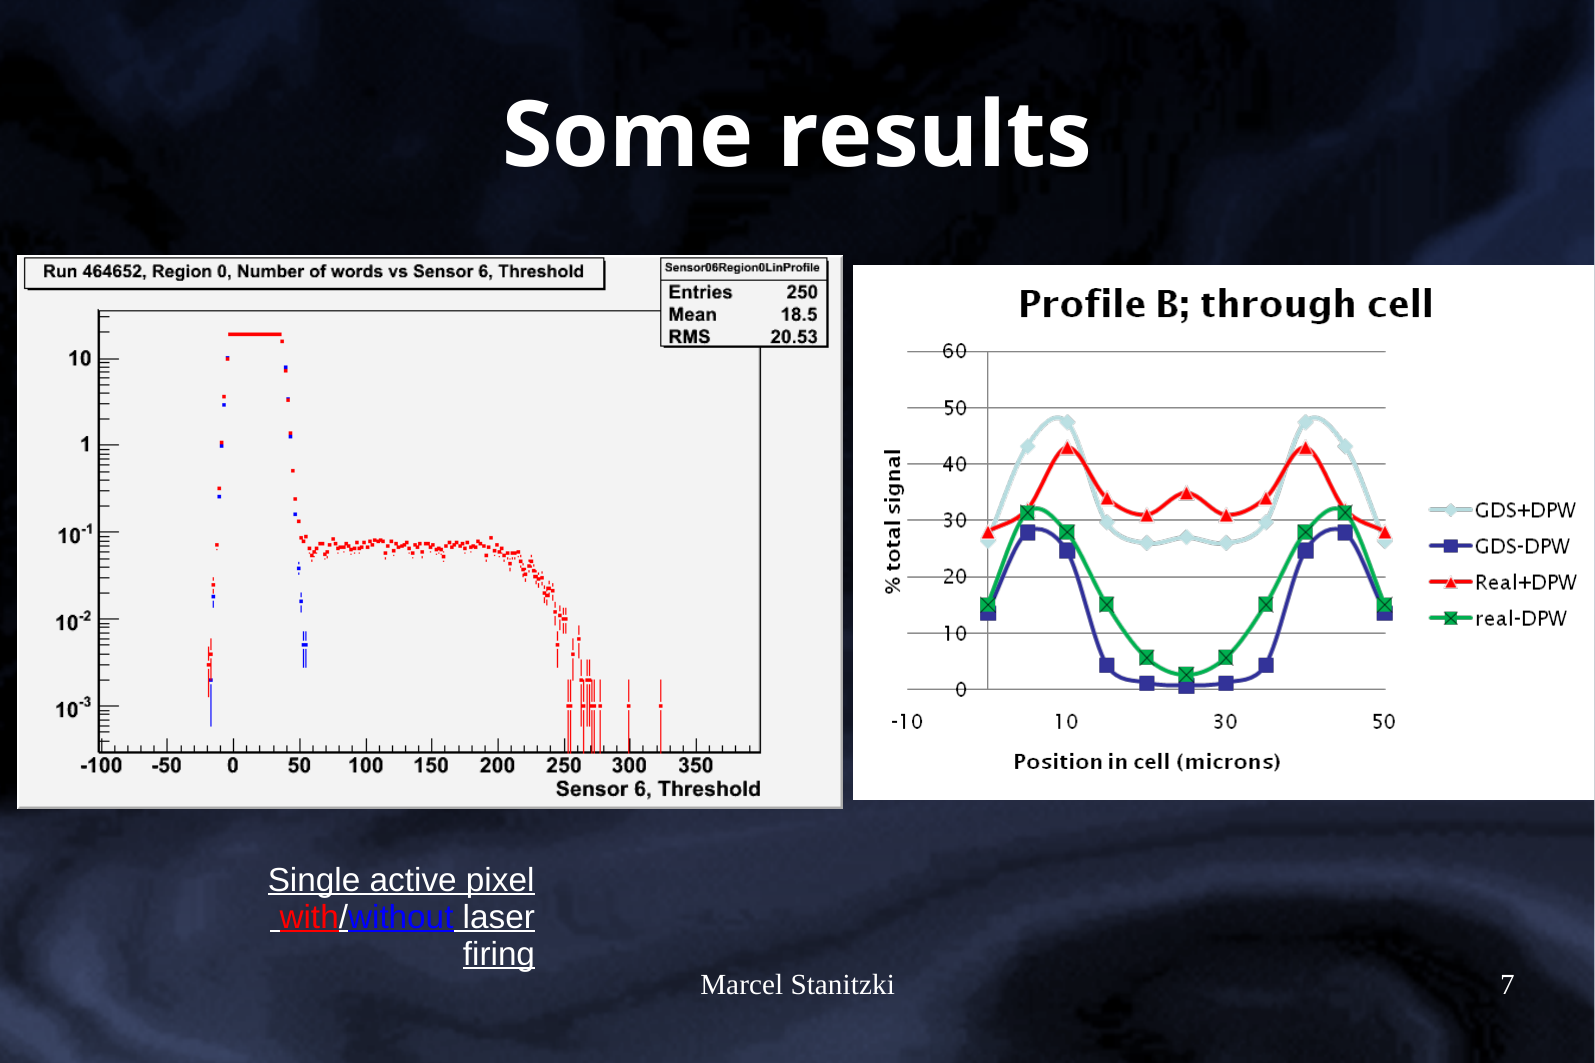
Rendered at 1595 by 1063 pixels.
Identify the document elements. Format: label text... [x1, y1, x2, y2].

text_box Single active pixel with/without laser firing [174, 853, 550, 980]
picture [0, 0, 1595, 1063]
title Some results [79, 42, 1515, 220]
